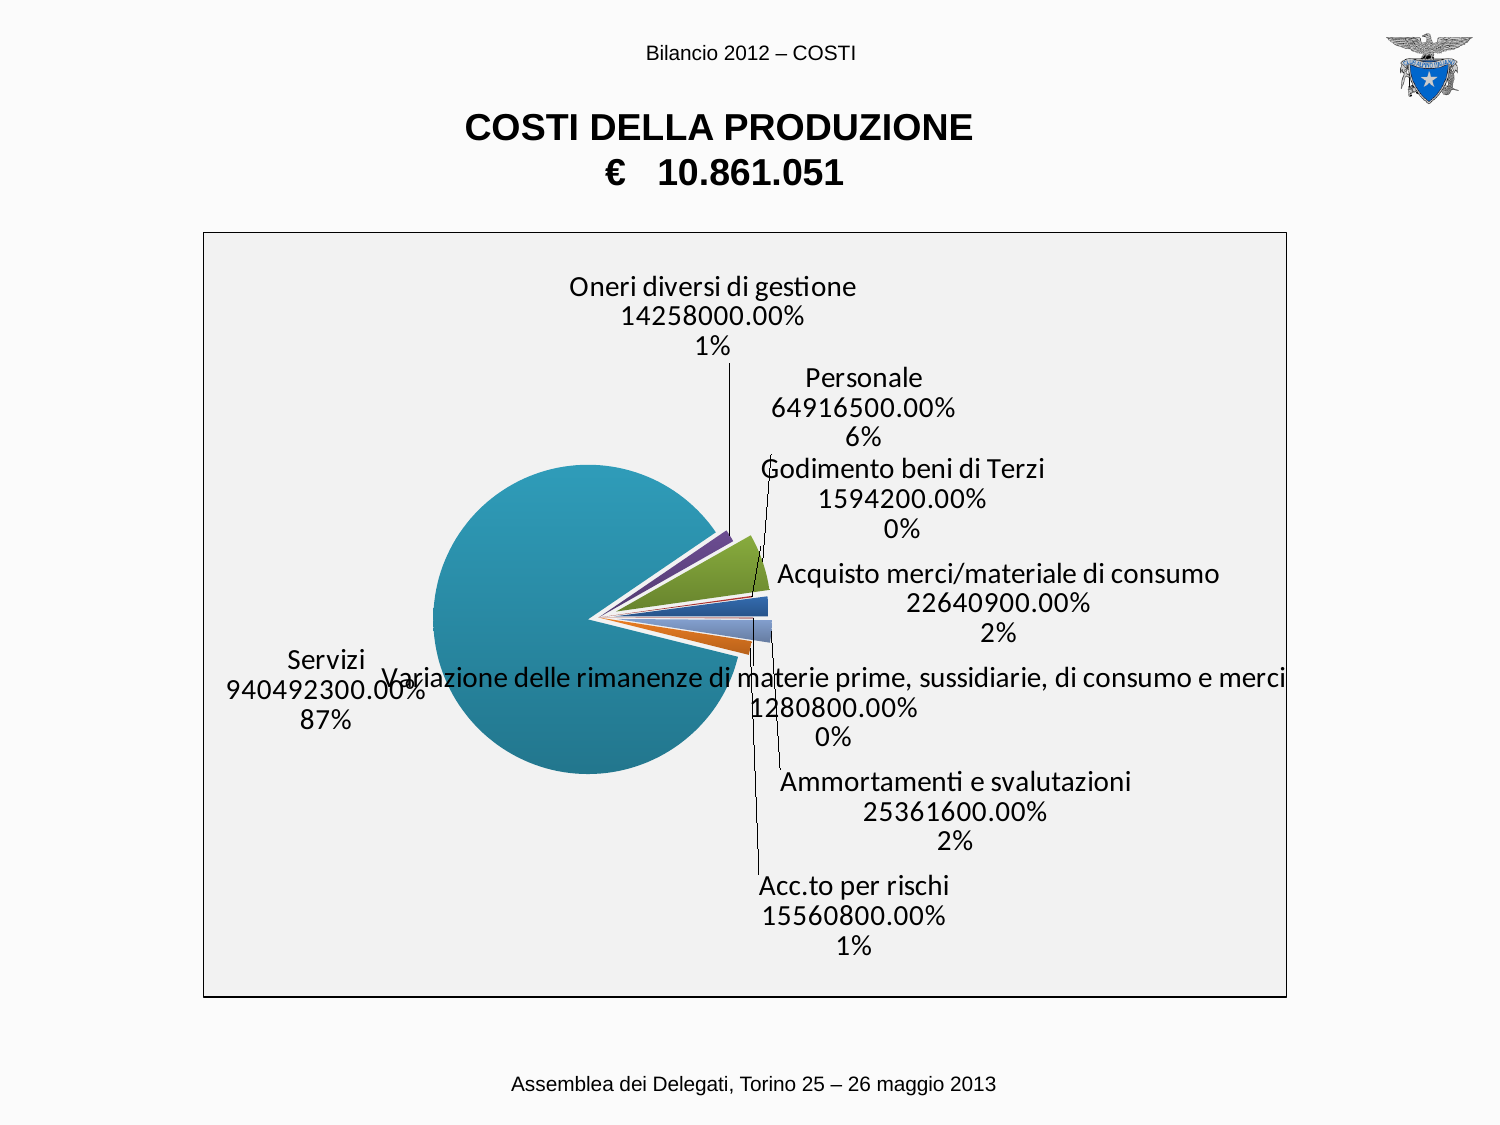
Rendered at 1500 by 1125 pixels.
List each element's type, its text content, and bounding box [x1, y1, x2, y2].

text_box Assemblea dei Delegati, Torino 25 – 26 maggio 2013 [269, 1062, 1239, 1105]
text_box COSTI DELLA PRODUZIONE € 10.861.051 [246, 95, 1203, 201]
chart [202, 231, 1288, 998]
picture [1382, 29, 1477, 112]
text_box Bilancio 2012 – COSTI [542, 32, 965, 73]
